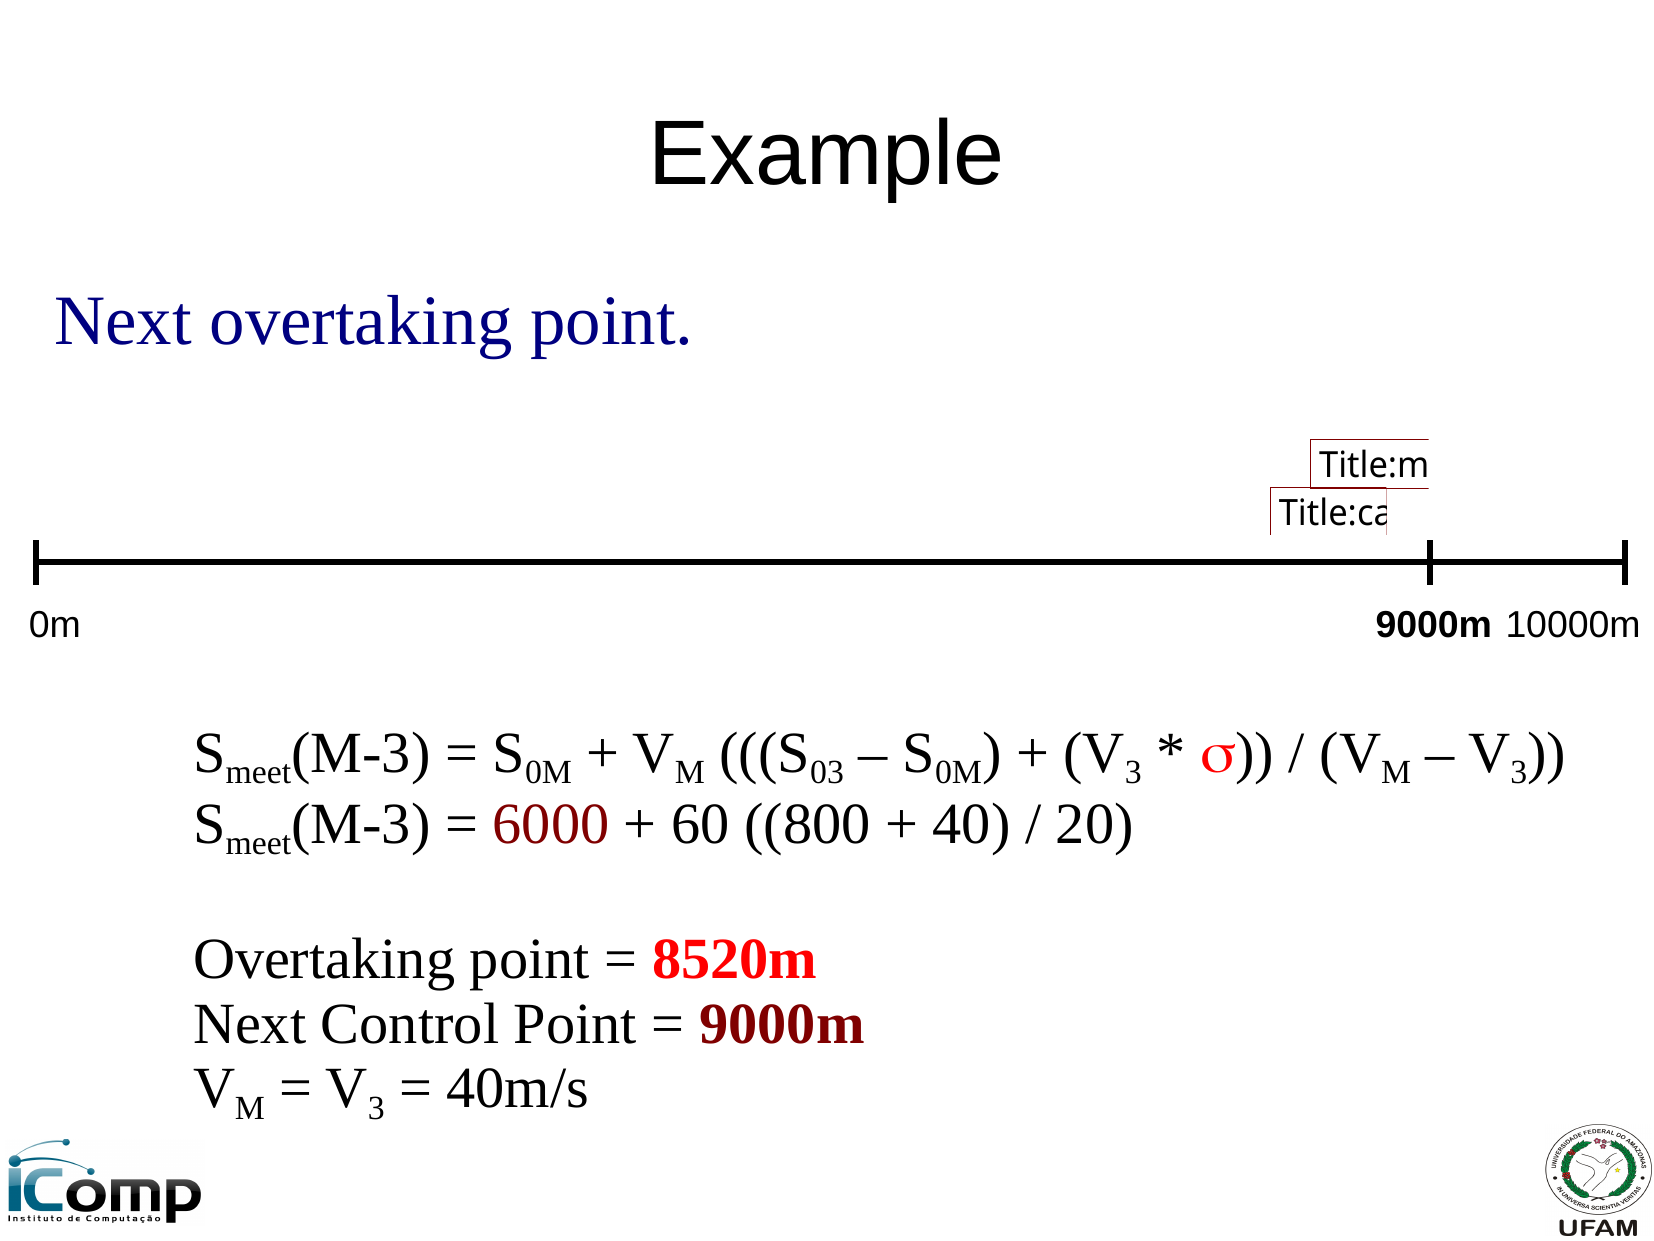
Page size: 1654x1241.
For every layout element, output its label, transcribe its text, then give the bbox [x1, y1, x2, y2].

picture [5, 1139, 205, 1226]
text_box 9000m [1360, 596, 1507, 654]
title Example [82, 49, 1571, 257]
text_box Smeet(M-3) = S0M + VM (((S03 – S0M) + (V3 * s)) / (VM – V3)) Smeet(M-3) = 6000 + 60 ((800 + 40) / 20) Overtaking point = 8520m Next Control Point = 9000m VM = V3 = 40m/s [178, 712, 1582, 1141]
text_box 0m [14, 596, 96, 654]
picture [1545, 1124, 1652, 1236]
picture [1267, 436, 1429, 535]
text_box 10000m [1507, 596, 1654, 654]
text_box Next overtaking point. [39, 274, 710, 368]
